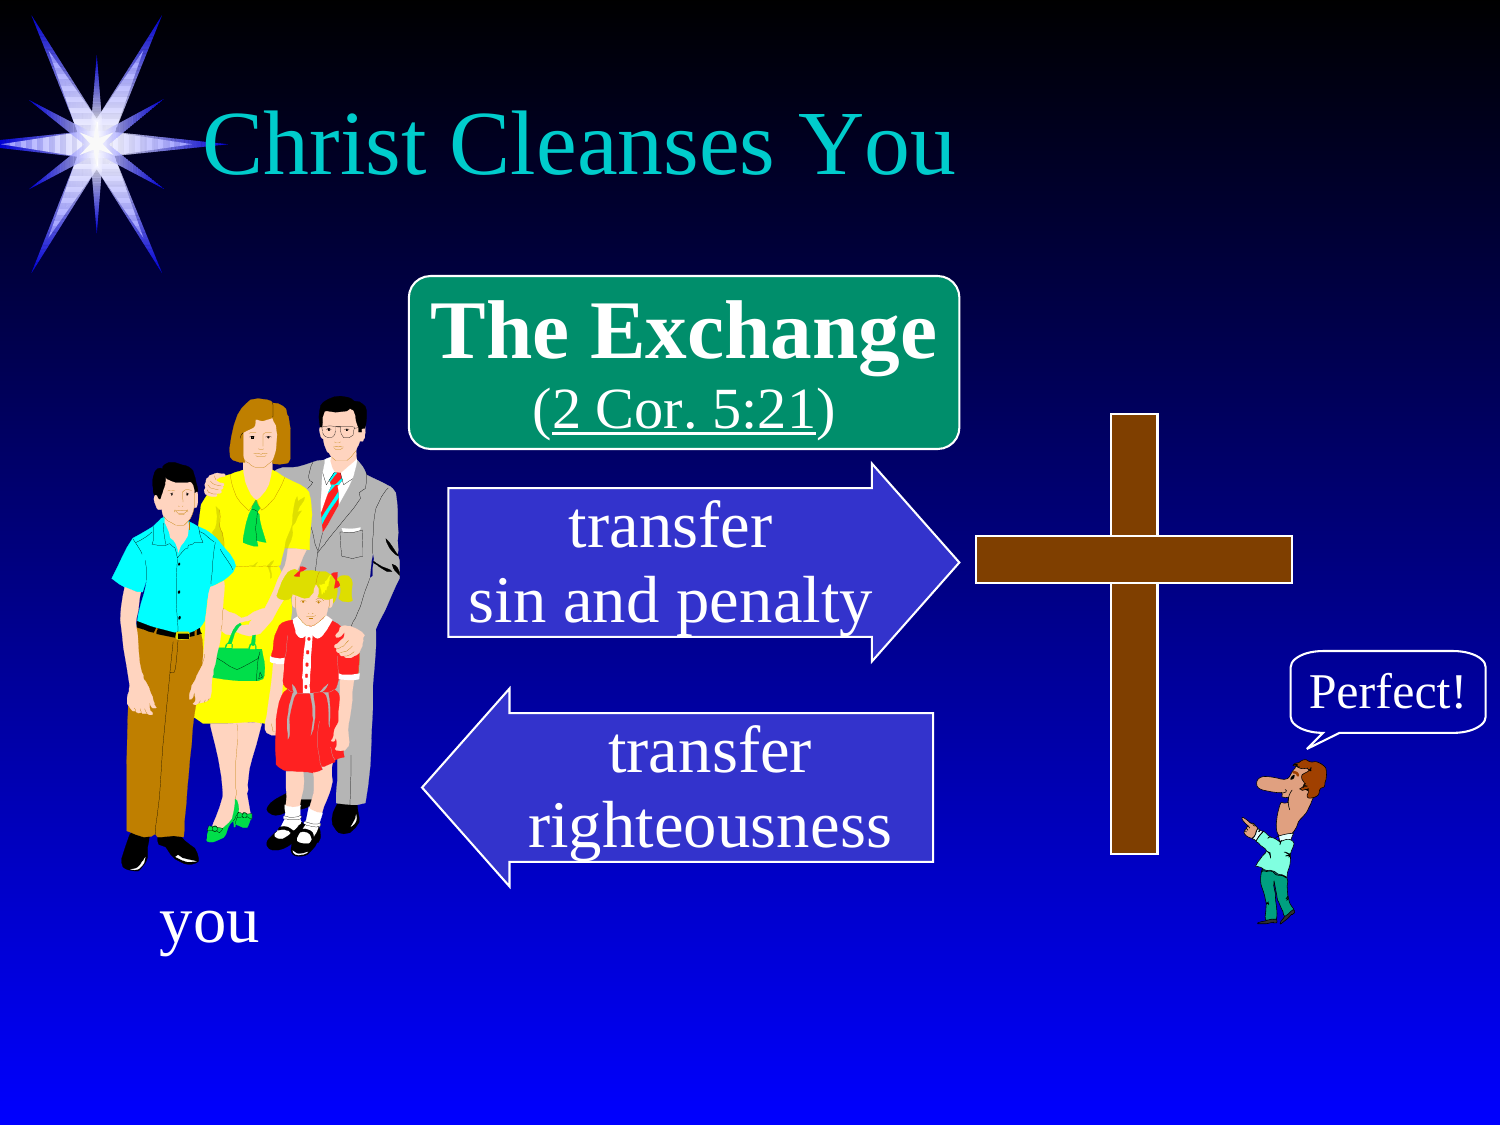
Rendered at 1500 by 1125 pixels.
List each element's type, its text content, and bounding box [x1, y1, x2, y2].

text_box The Exchange (2 Cor. 5:21) [408, 276, 960, 449]
picture [111, 396, 400, 872]
text_box [976, 413, 1293, 854]
text_box you [144, 874, 382, 965]
text_box transfer righteousness [422, 688, 934, 887]
chart [1241, 759, 1328, 925]
title Christ Cleanses You [187, 81, 1435, 207]
text_box Perfect! [1290, 651, 1486, 749]
text_box transfer sin and penalty [448, 463, 960, 662]
